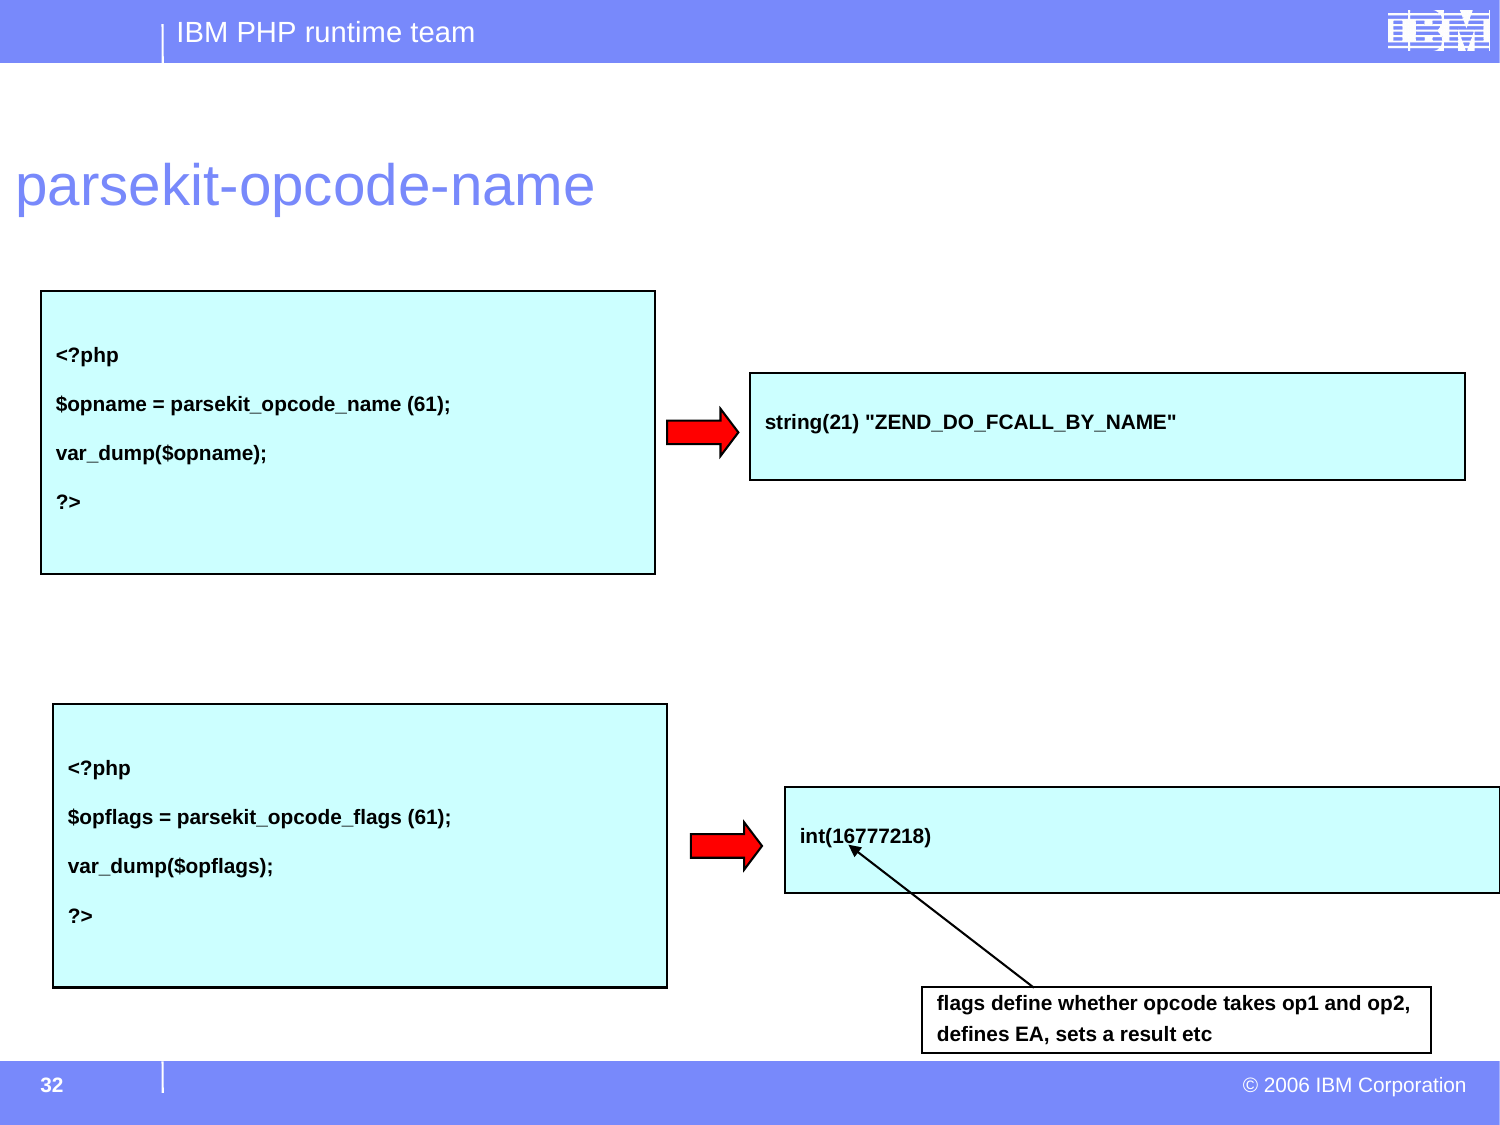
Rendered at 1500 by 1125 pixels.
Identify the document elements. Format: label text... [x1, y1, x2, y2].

text_box <?php $opname = parsekit_opcode_name (61); var_dump($opname); ?> [41, 290, 656, 575]
text_box int(16777218)‏ [785, 786, 1500, 894]
text_box parsekit-opcode-name [0, 142, 1353, 225]
text_box [690, 822, 763, 870]
text_box string(21) "ZEND_DO_FCALL_BY_NAME" [749, 373, 1465, 480]
text_box flags define whether opcode takes op1 and op2, defines EA, sets a result etc [922, 987, 1432, 1054]
text_box [667, 408, 739, 457]
text_box <?php $opflags = parsekit_opcode_flags (61); var_dump($opflags); ?> [53, 704, 668, 988]
